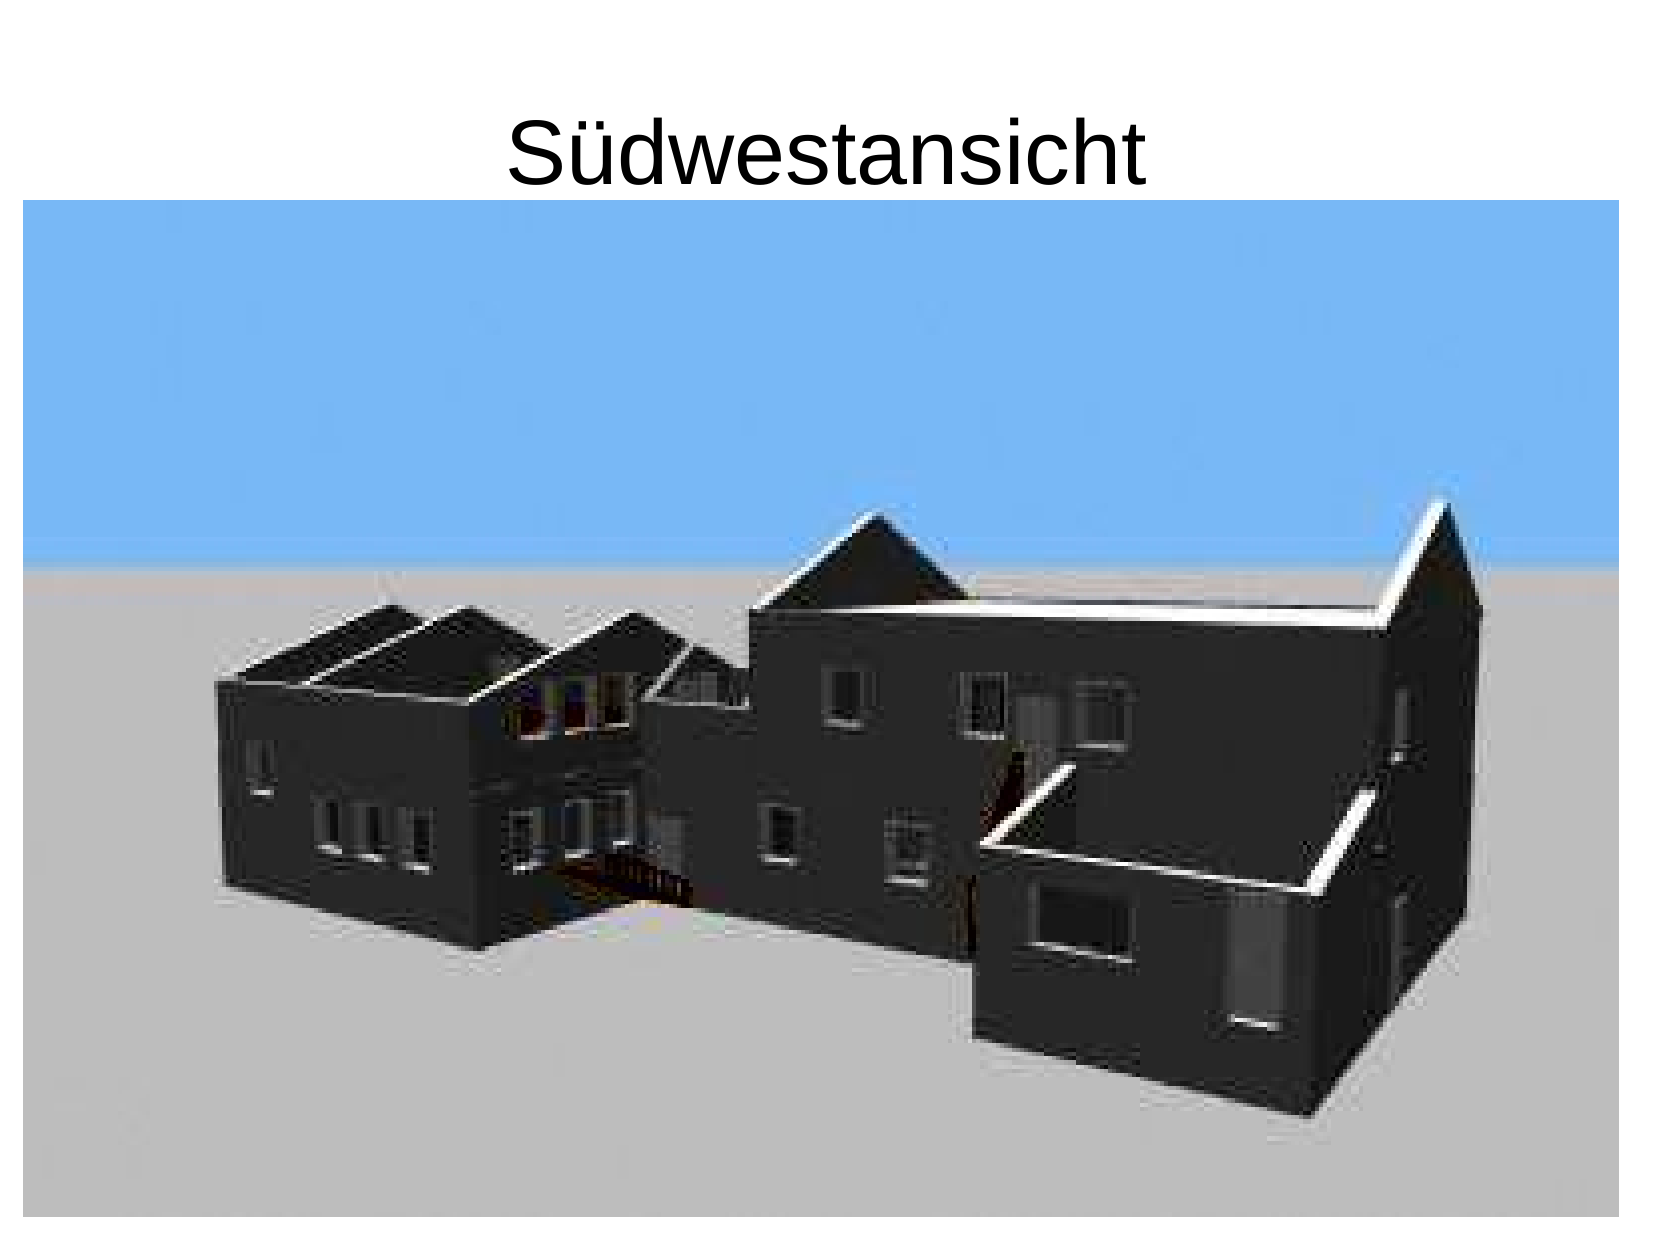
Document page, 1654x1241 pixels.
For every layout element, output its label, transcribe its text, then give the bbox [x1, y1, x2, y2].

title Südwestansicht [82, 49, 1571, 200]
picture [23, 200, 1619, 1217]
